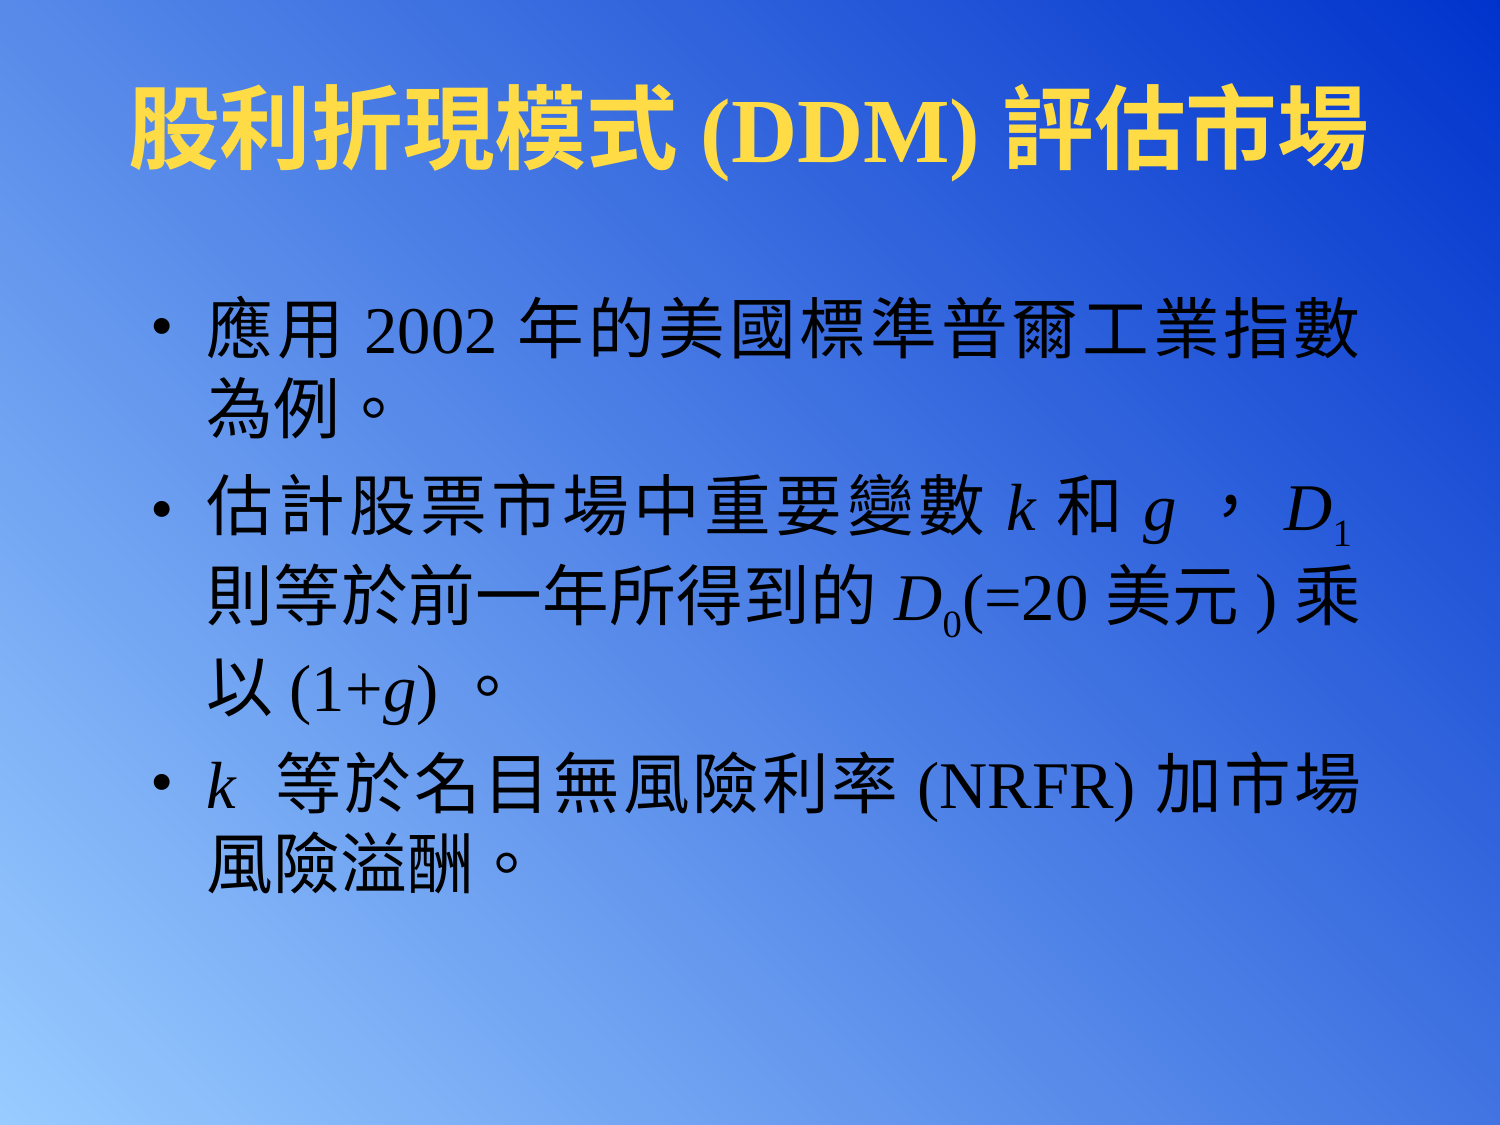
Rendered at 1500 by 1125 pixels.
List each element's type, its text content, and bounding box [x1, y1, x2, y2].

title 股利折現模式(DDM)評估市場 [62, 37, 1436, 229]
list 應用2002年的美國標準普爾工業指數為例。 估計股票市場中重要變數k和g，D1則等於前一年所得到的D0(=20美元)乘以(1+g)。 k 等於名目無風險利率(NRFR)加市場風險溢酬。 [135, 278, 1377, 1000]
